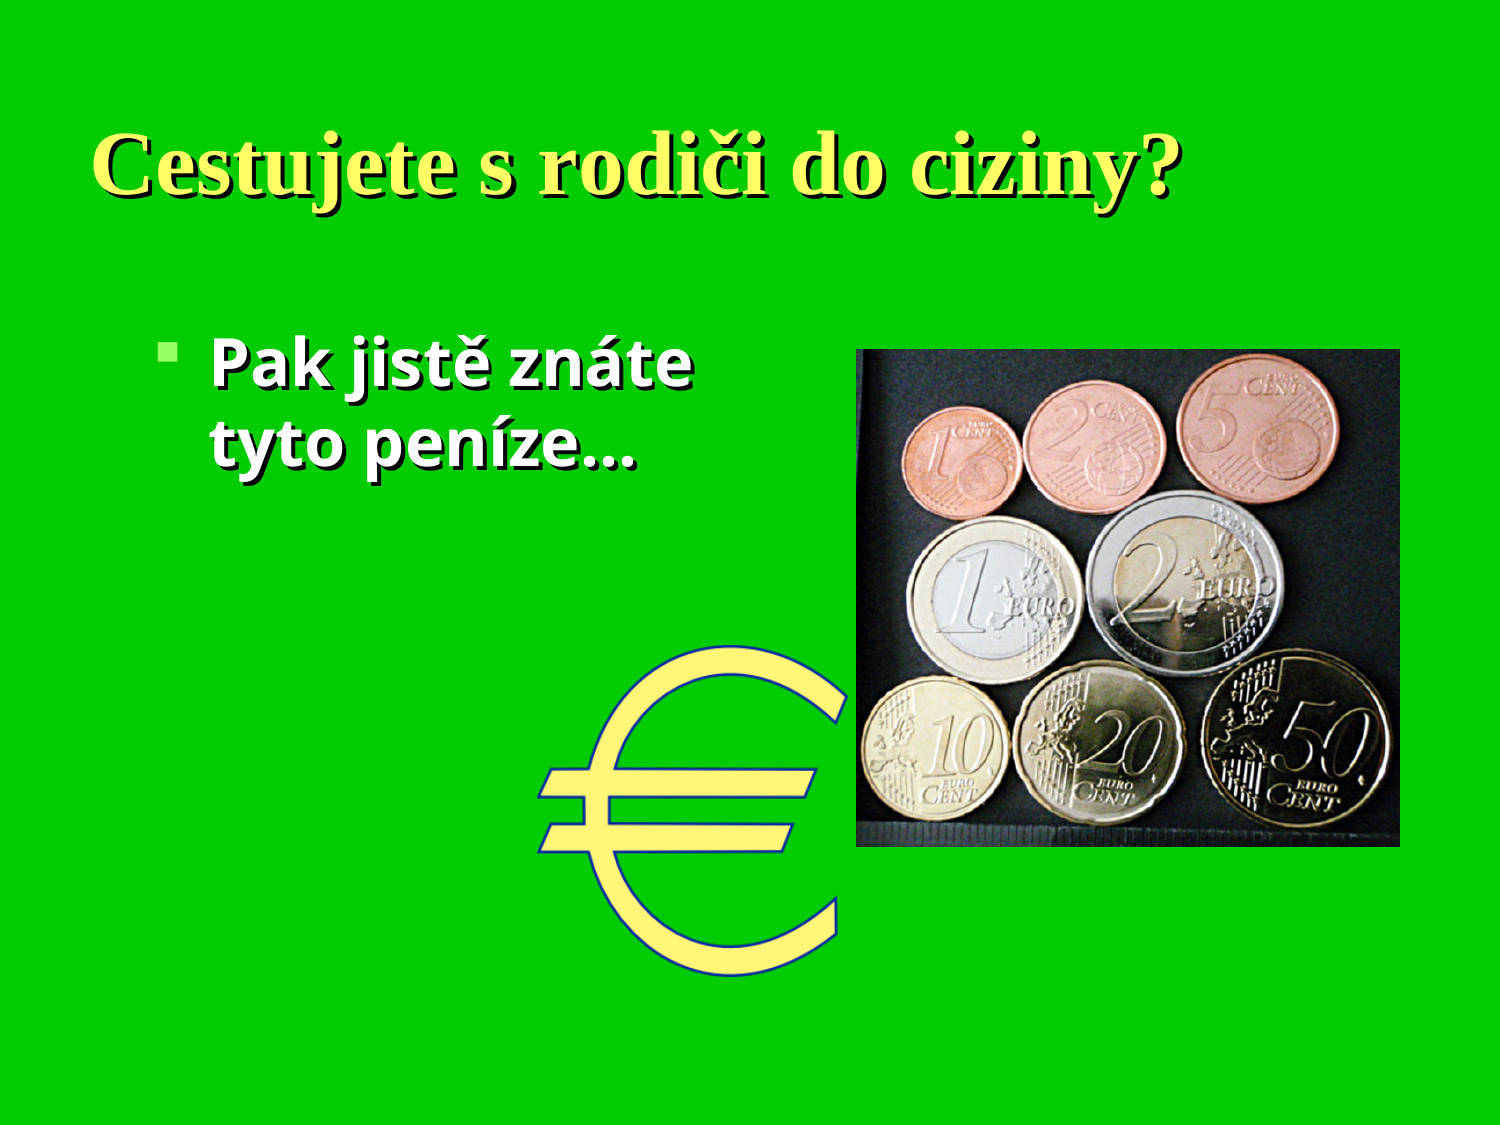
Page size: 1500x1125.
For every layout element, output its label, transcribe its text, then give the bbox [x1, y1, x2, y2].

list Pak jistě znáte tyto peníze... [137, 312, 782, 1000]
picture [856, 349, 1400, 847]
title Cestujete s rodiči do ciziny? [75, 40, 1451, 276]
picture [537, 645, 848, 977]
